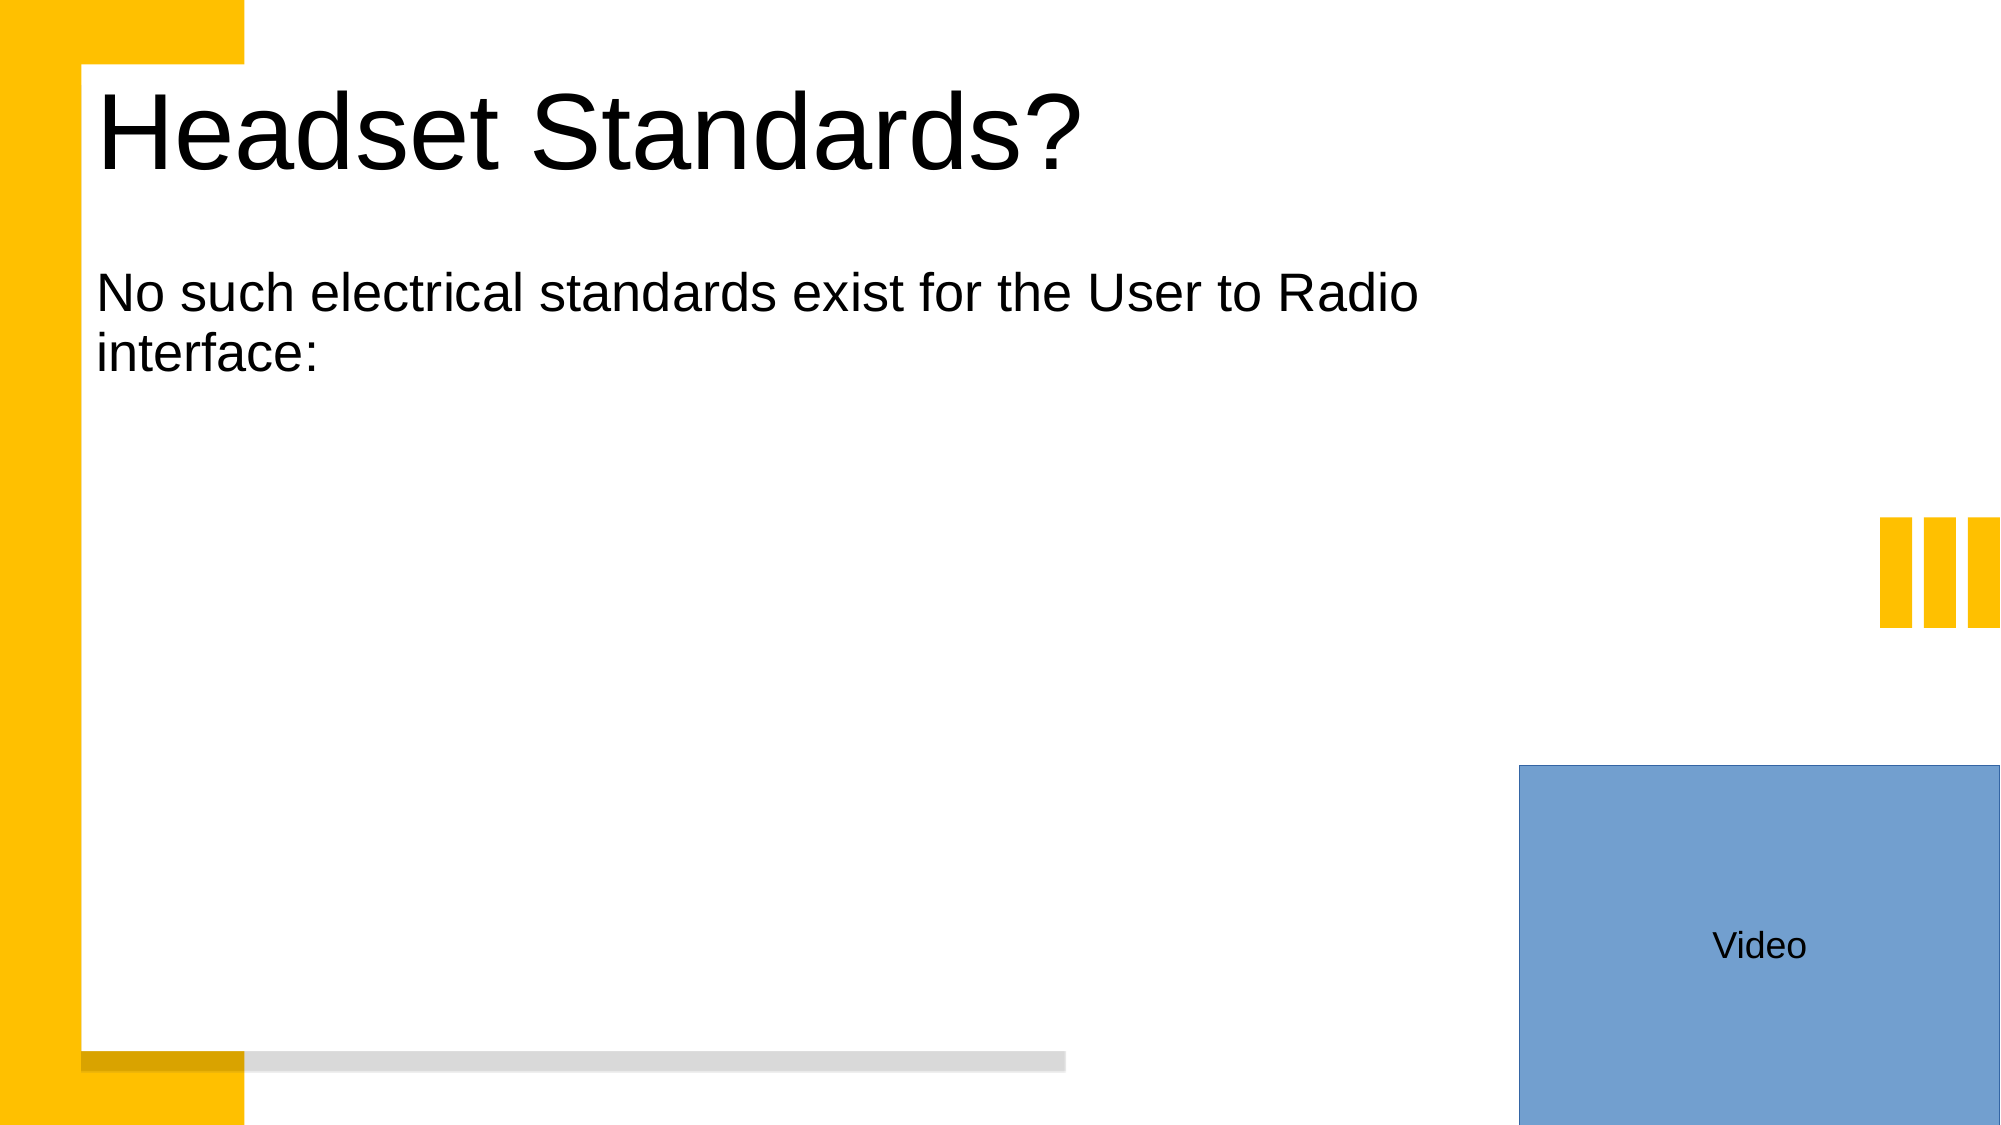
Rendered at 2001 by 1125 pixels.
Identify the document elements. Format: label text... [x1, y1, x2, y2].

text_box Video [1519, 765, 2000, 1125]
text_box No such electrical standards exist for the User to Radio interface: [81, 254, 1516, 1036]
text_box Headset Standards? [81, 64, 1921, 201]
text_box [0, 0, 2000, 1125]
